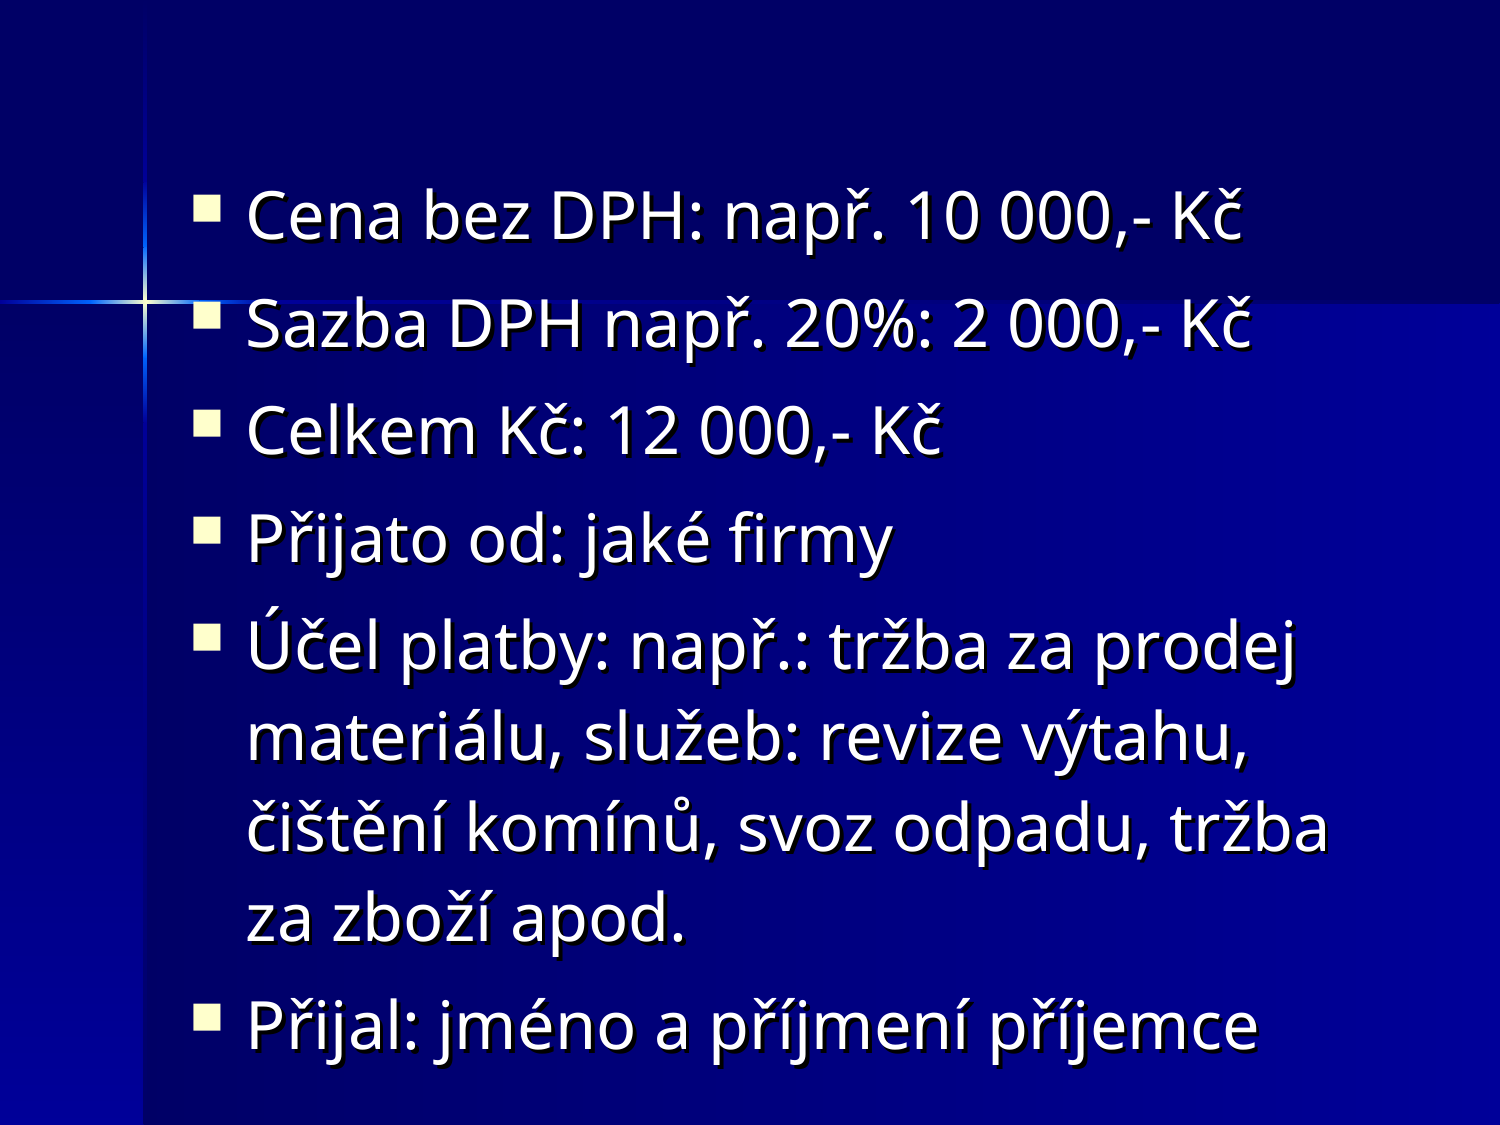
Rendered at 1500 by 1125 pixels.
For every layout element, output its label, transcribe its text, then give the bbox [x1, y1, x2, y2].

list Cena bez DPH: např. 10 000,- Kč Sazba DPH např. 20%: 2 000,- Kč Celkem Kč: 12 000,- Kč Přijato od: jaké firmy Účel platby: např.: tržba za prodej materiálu, služeb: revize výtahu, čištění komínů, svoz odpadu, tržba za zboží apod. Přijal: jméno a příjmení příjemce [174, 160, 1413, 1082]
